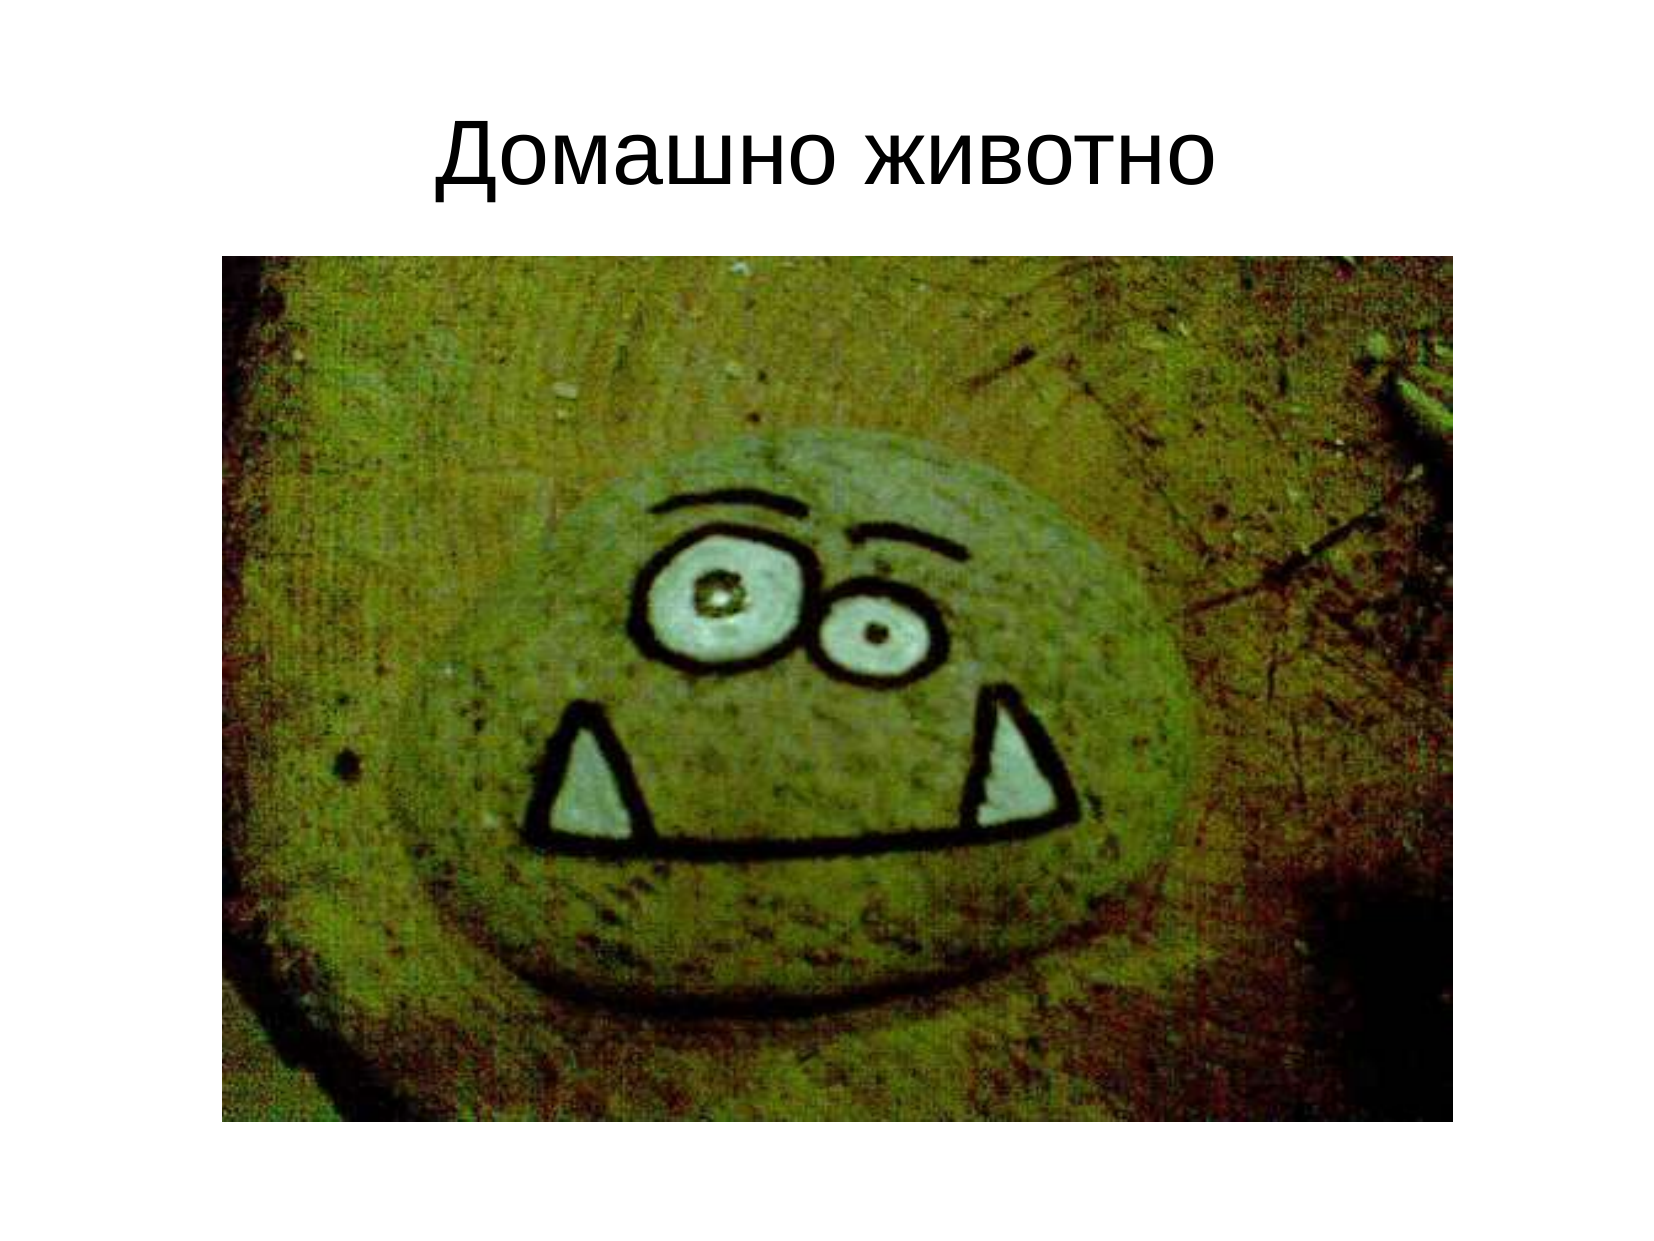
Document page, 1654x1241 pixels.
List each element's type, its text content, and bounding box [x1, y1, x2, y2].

title Домашно животно [82, 49, 1571, 257]
picture [222, 256, 1453, 1123]
